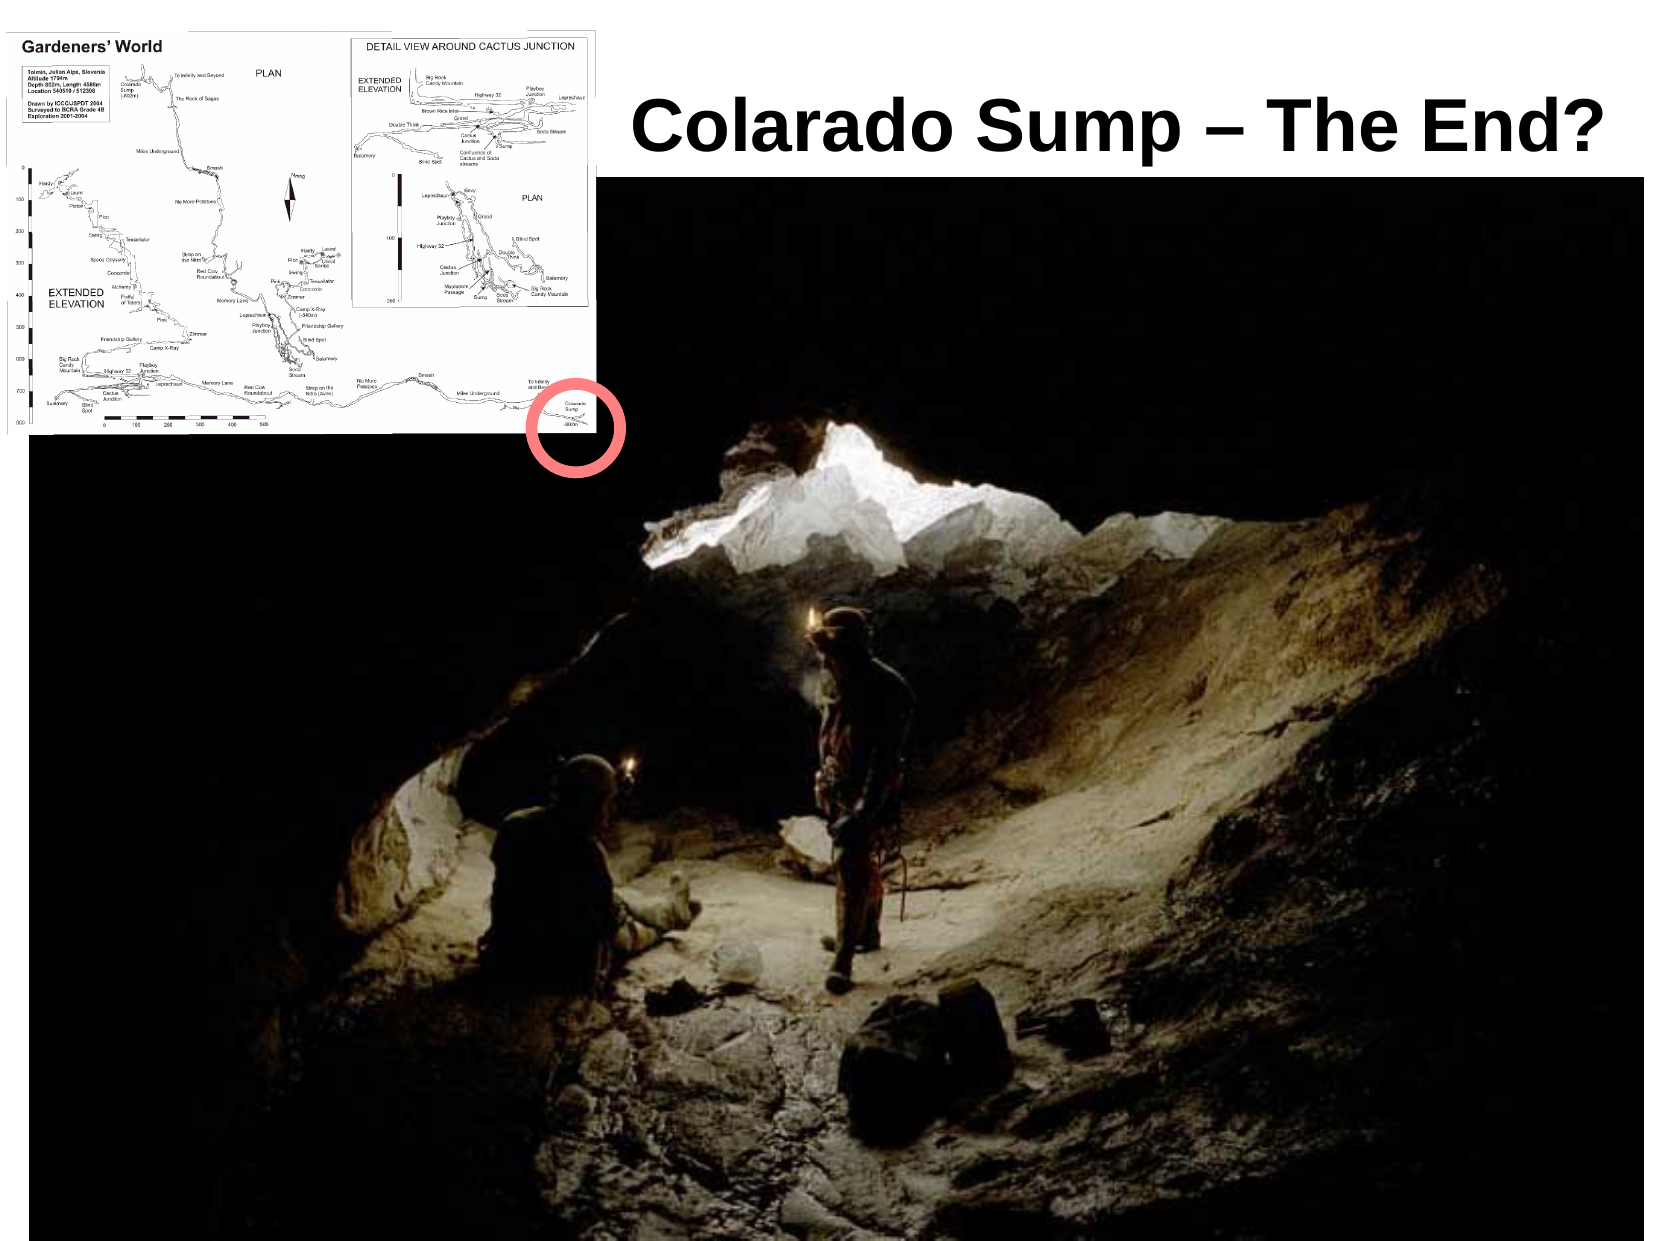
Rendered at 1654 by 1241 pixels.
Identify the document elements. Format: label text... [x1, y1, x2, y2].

picture [6, 30, 1644, 1241]
text_box Colarado Sump – The End? [585, 77, 1654, 176]
